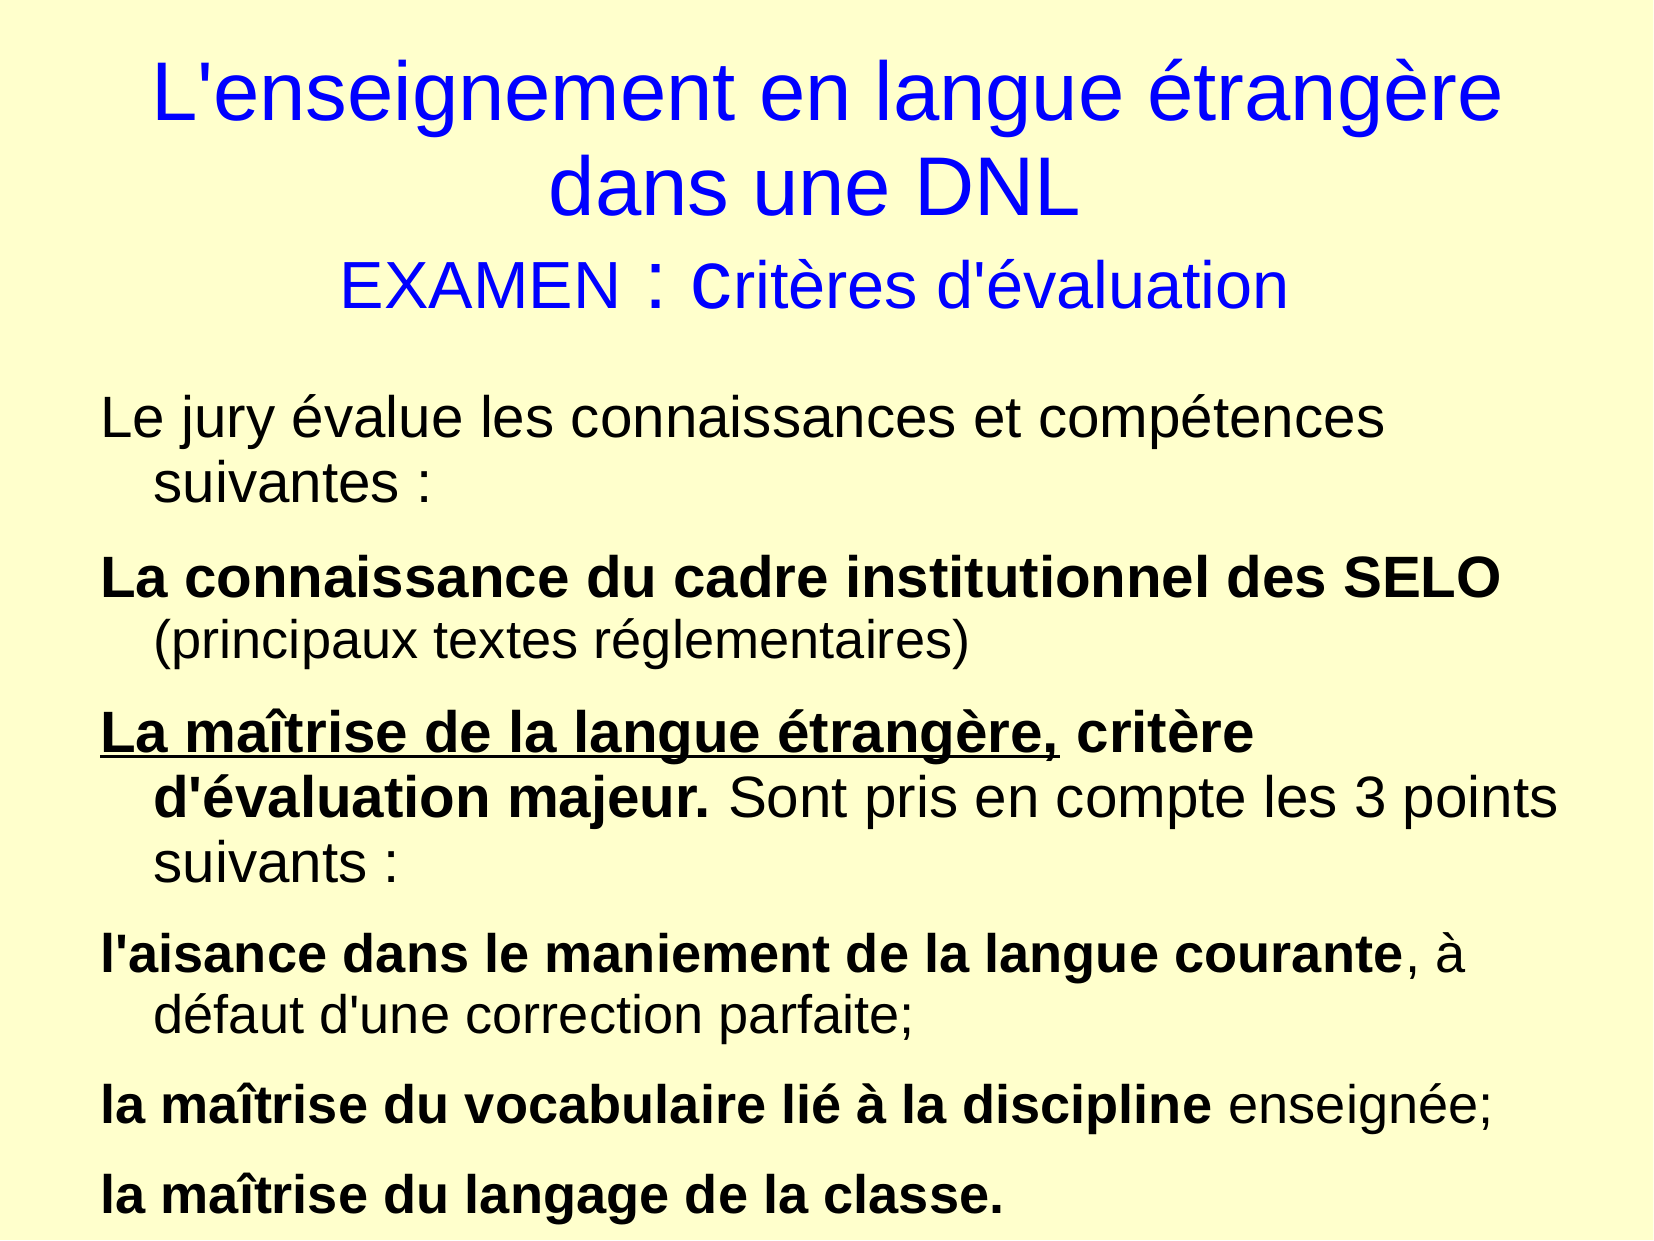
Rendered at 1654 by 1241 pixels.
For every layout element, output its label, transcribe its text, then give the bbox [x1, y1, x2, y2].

list Le jury évalue les connaissances et compétences suivantes : La connaissance du cadre institutionnel des SELO (principaux textes réglementaires) La maîtrise de la langue étrangère, critère d'évaluation majeur. Sont pris en compte les 3 points suivants : l'aisance dans le maniement de la langue courante, à défaut d'une correction parfaite; la maîtrise du vocabulaire lié à la discipline enseignée; la maîtrise du langage de la classe. [82, 290, 1571, 1234]
title L'enseignement en langue étrangère dans une DNL EXAMEN : critères d'évaluation [59, 8, 1571, 355]
